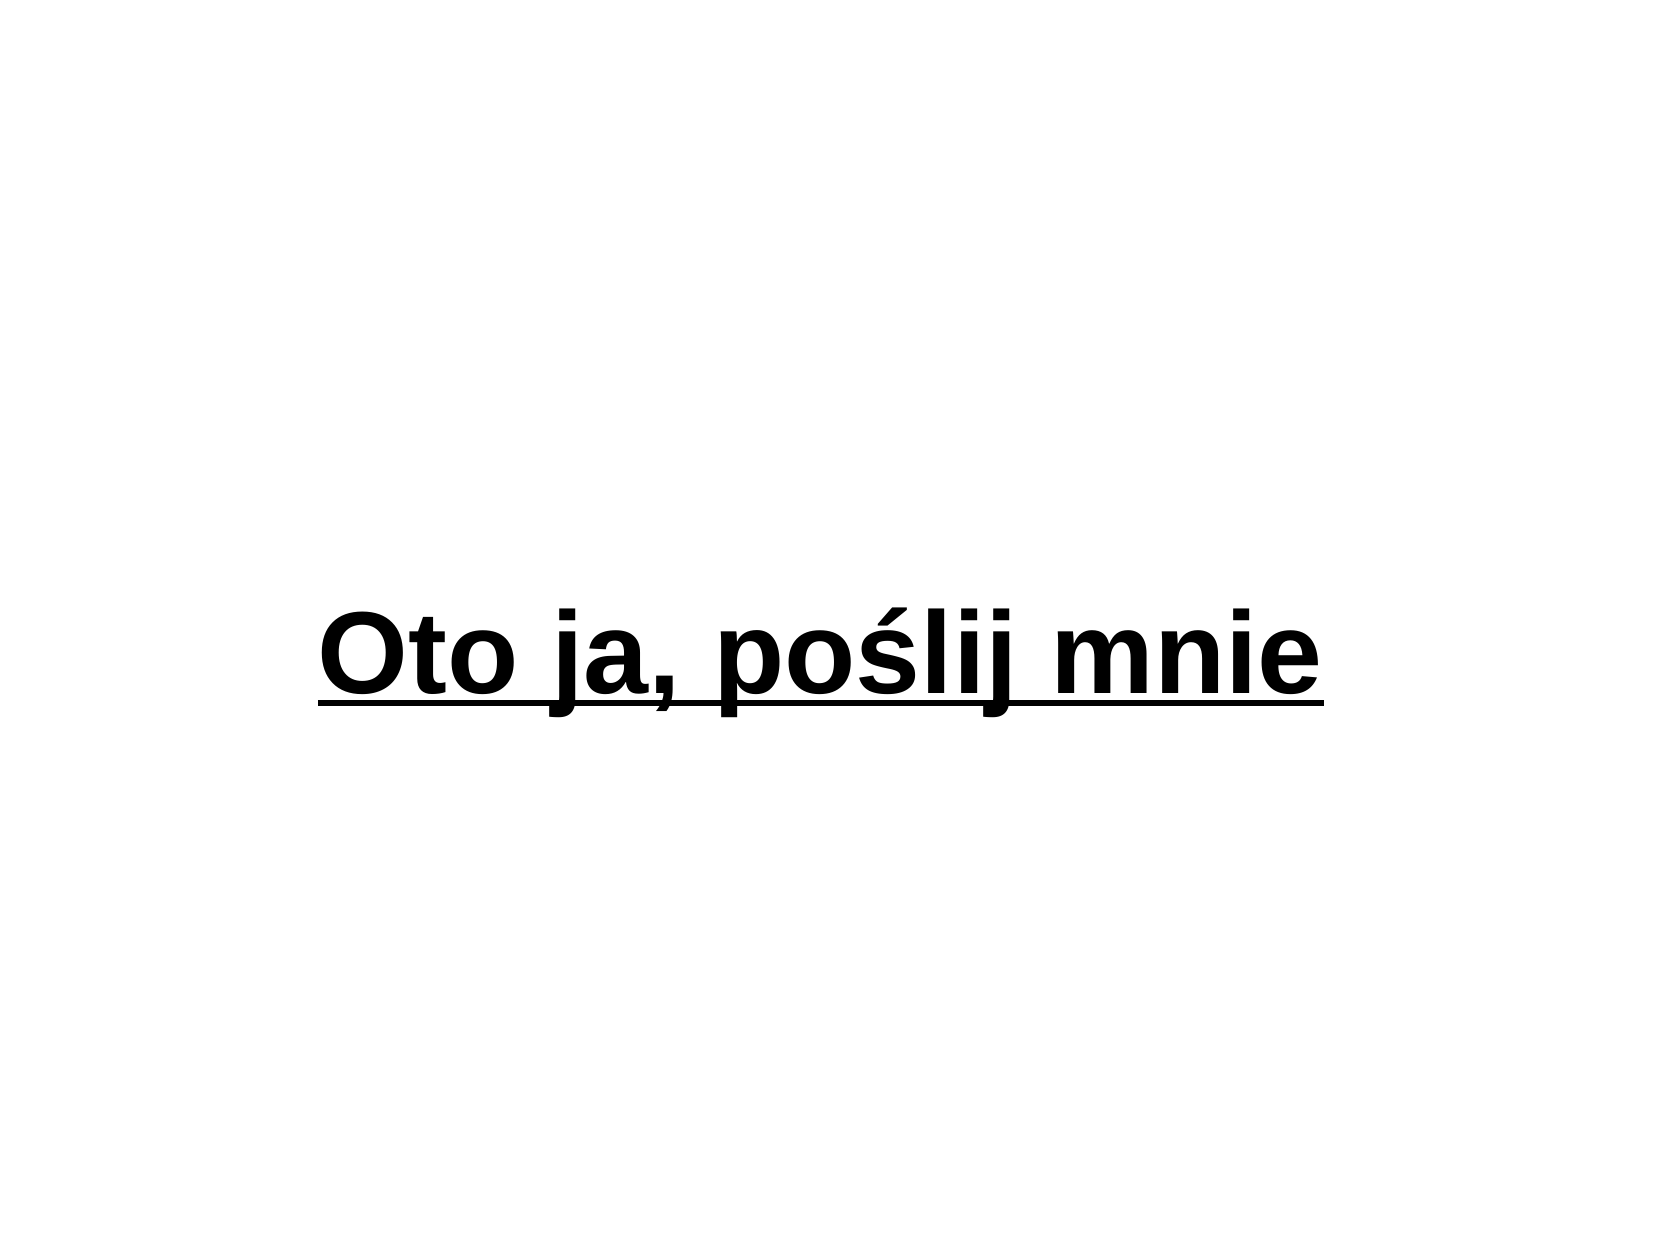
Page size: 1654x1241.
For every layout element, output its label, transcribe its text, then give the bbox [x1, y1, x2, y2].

subtitle Oto ja, poślij mnie [0, 0, 1642, 1241]
